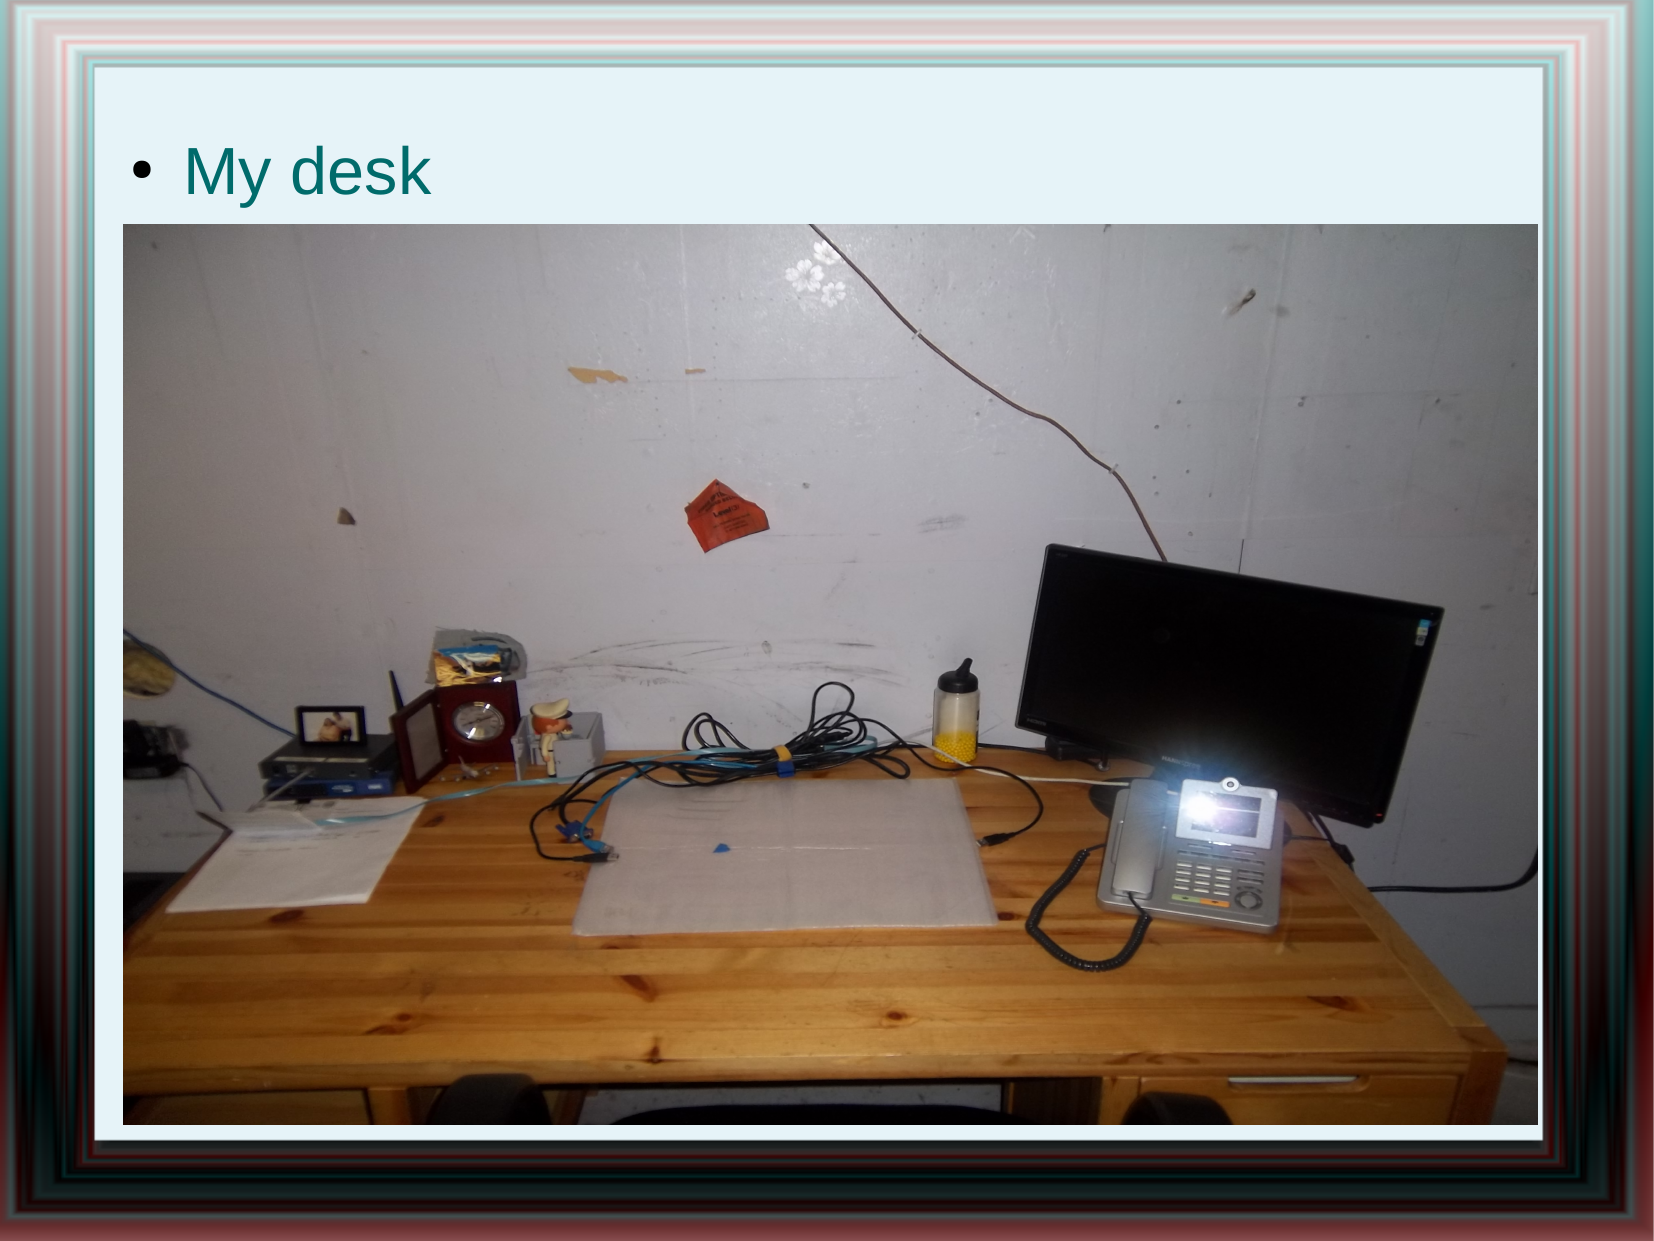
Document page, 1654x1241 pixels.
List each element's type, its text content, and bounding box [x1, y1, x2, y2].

list My desk [112, 133, 1501, 938]
picture [0, 0, 1654, 1241]
